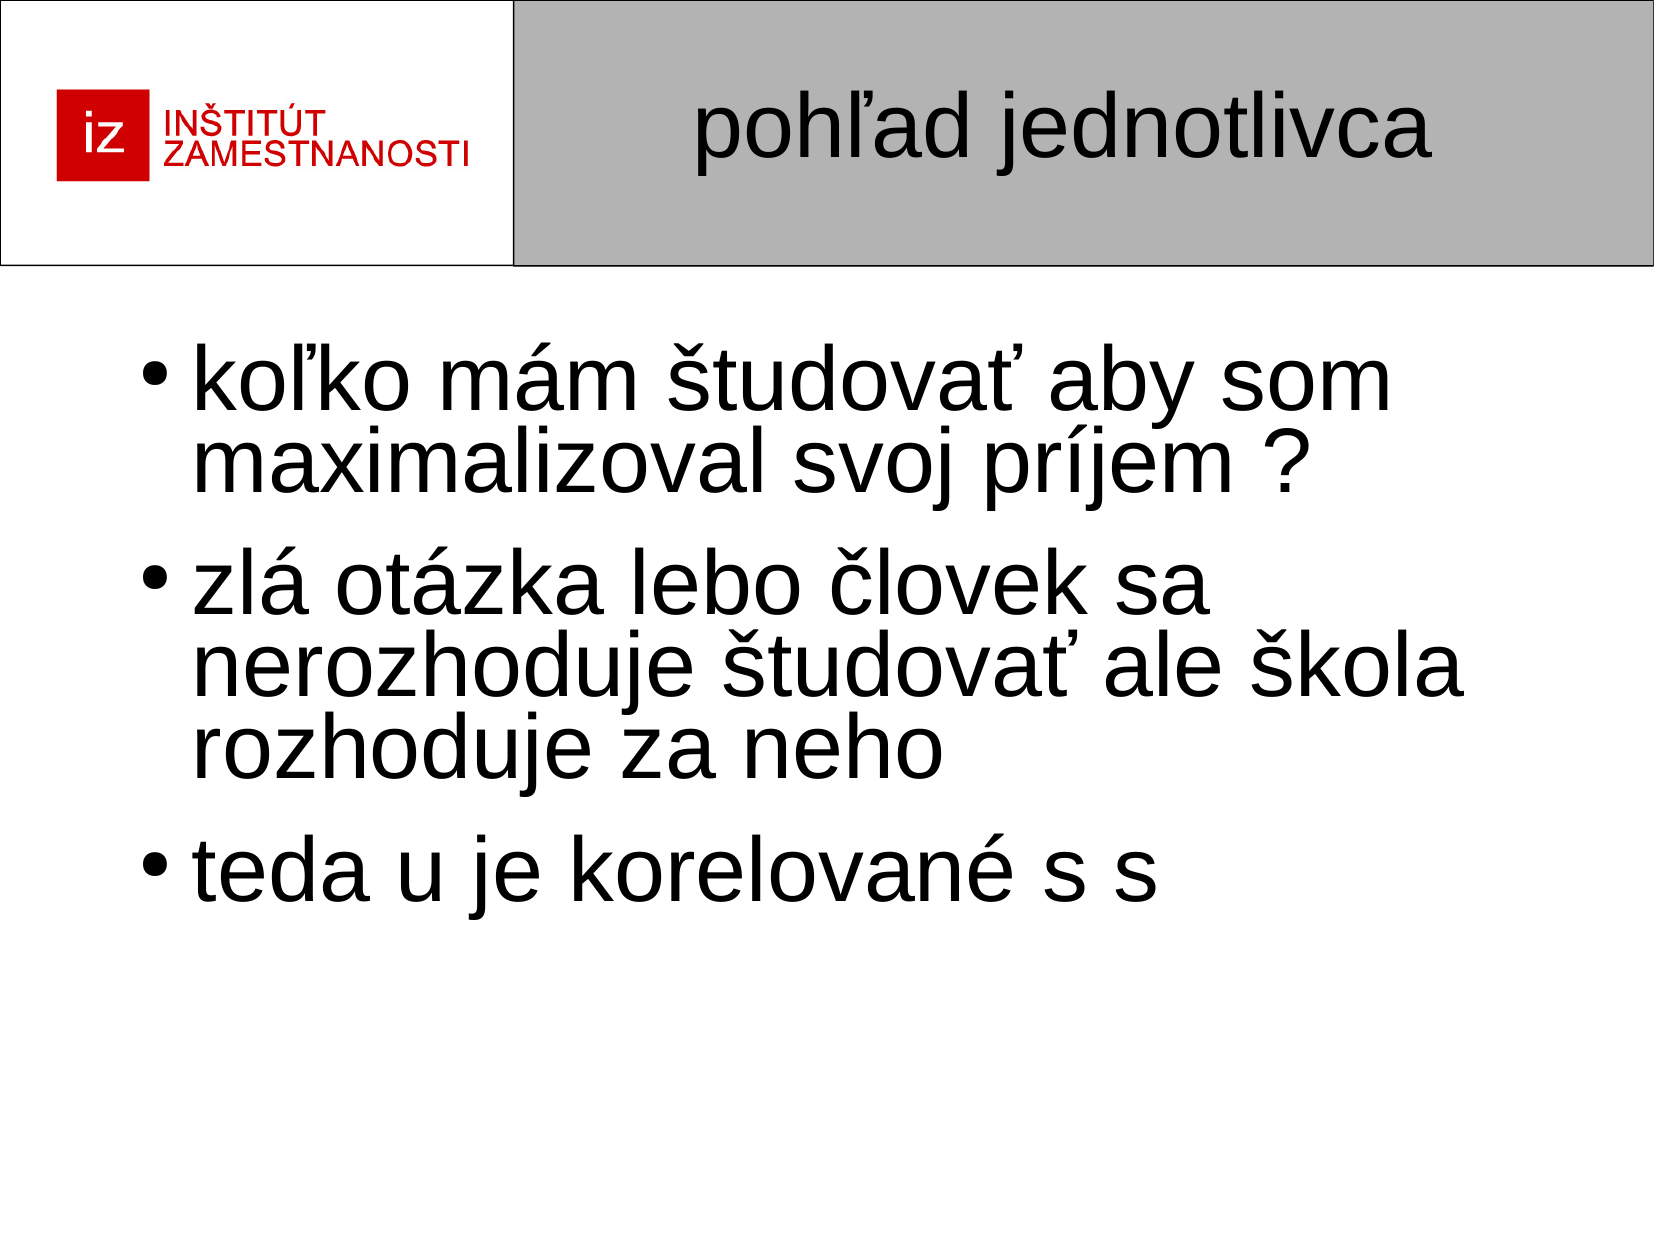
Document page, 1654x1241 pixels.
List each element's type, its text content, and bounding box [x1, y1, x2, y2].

picture [5, 8, 512, 257]
title pohľad jednotlivca [561, 37, 1565, 229]
list koľko mám študovať aby som maximalizoval svoj príjem ? zlá otázka lebo človek sa nerozhoduje študovať ale škola rozhoduje za neho teda u je korelované s s [121, 344, 1533, 1112]
